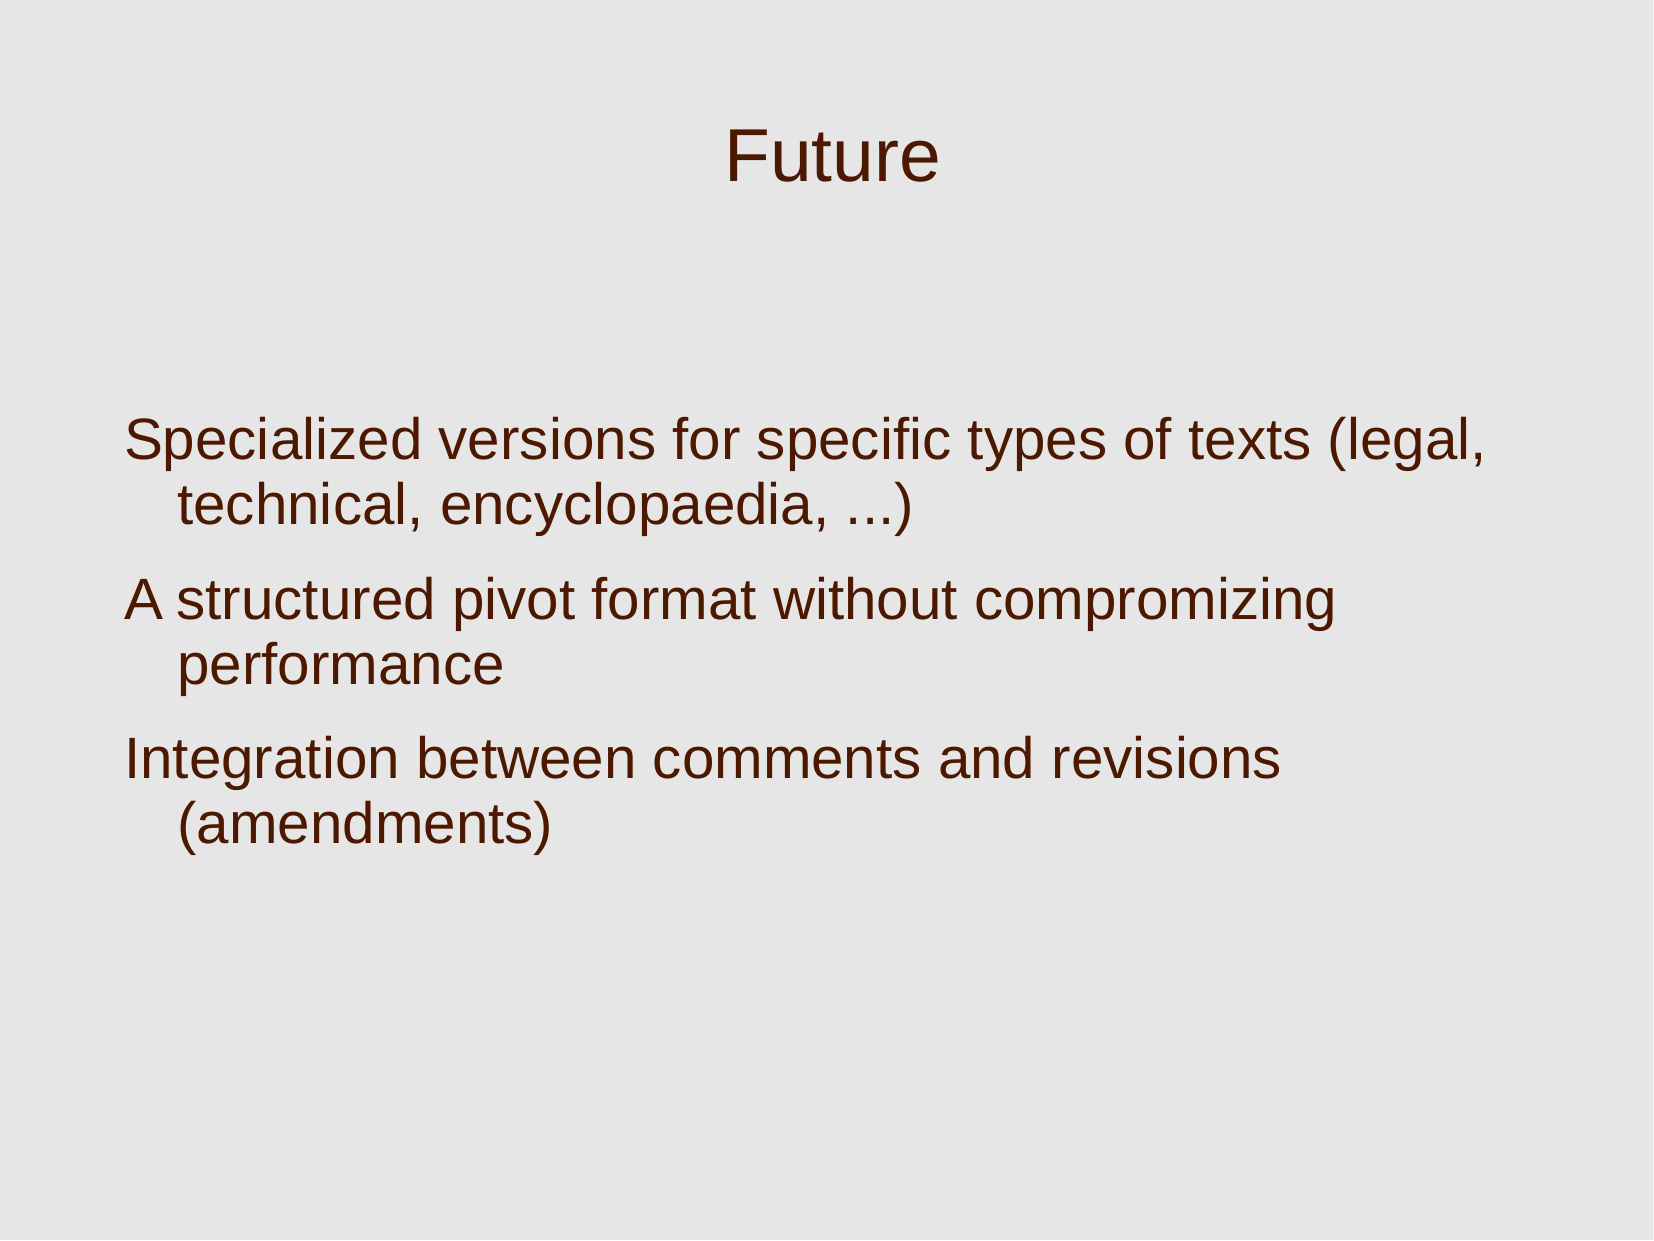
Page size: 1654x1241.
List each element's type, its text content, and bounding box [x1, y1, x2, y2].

list Specialized versions for specific types of texts (legal, technical, encyclopaedia, ...) A structured pivot format without compromizing performance Integration between comments and revisions (amendments) [106, 406, 1595, 945]
title Future [88, 59, 1577, 252]
